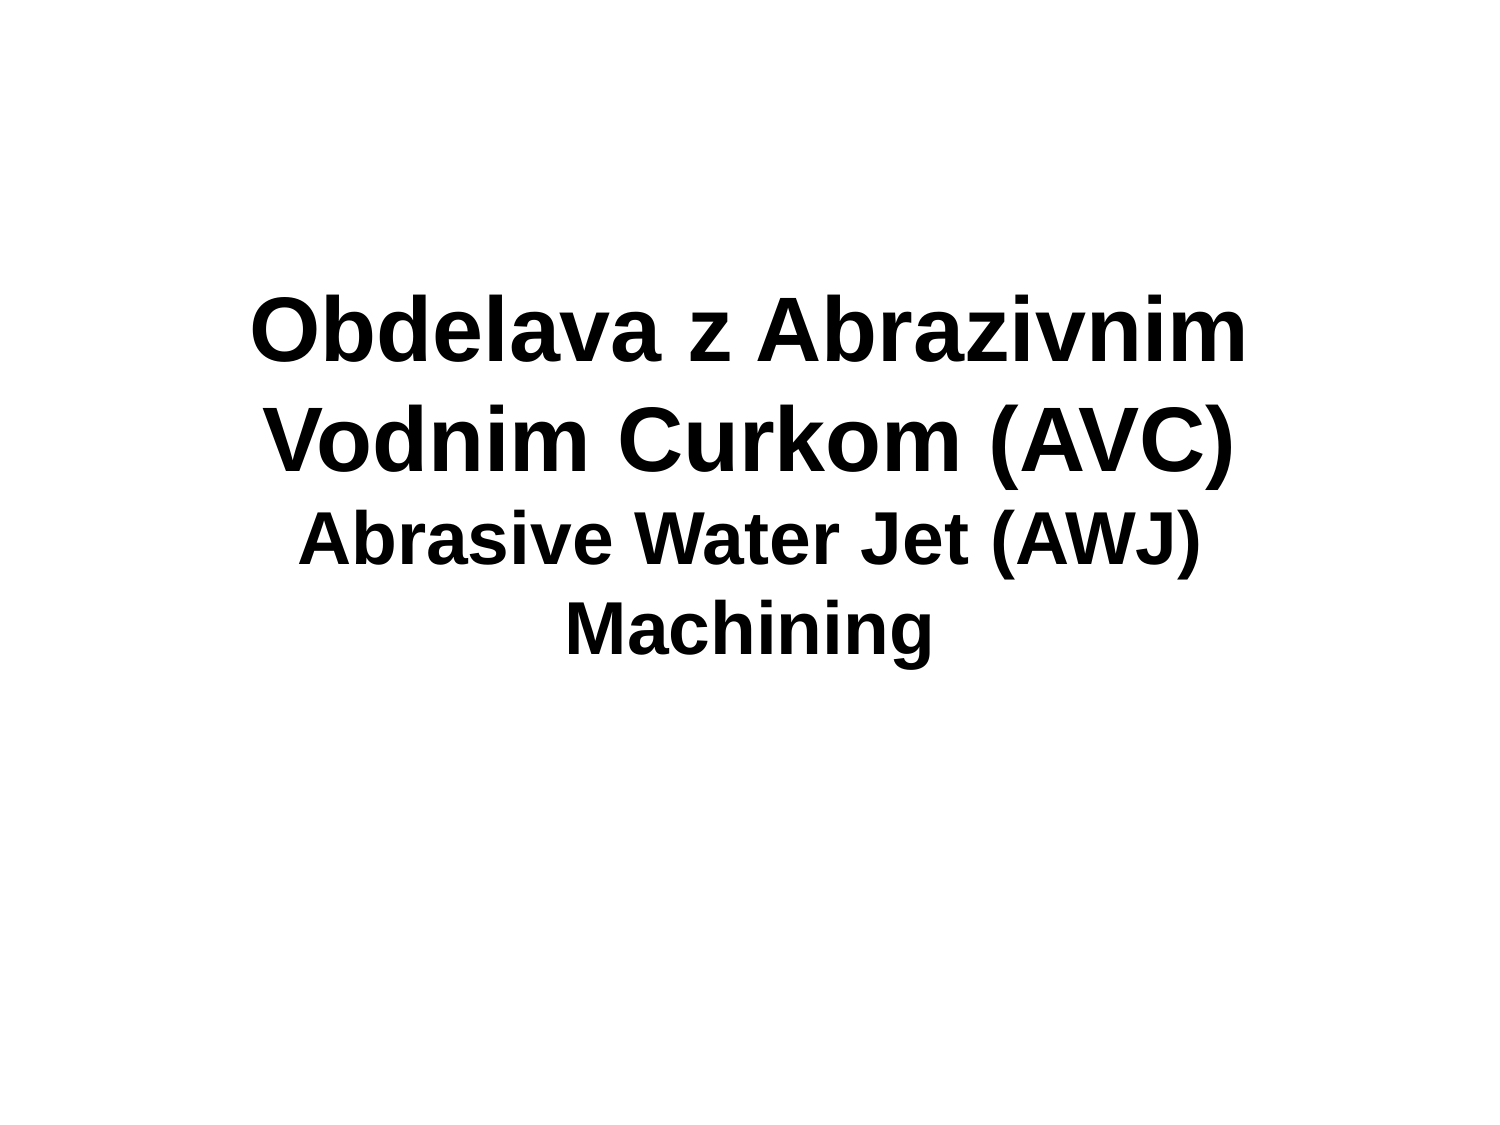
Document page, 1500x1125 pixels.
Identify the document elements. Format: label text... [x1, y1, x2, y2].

title Obdelava z Abrazivnim Vodnim Curkom (AVC) Abrasive Water Jet (AWJ) Machining [112, 349, 1388, 591]
